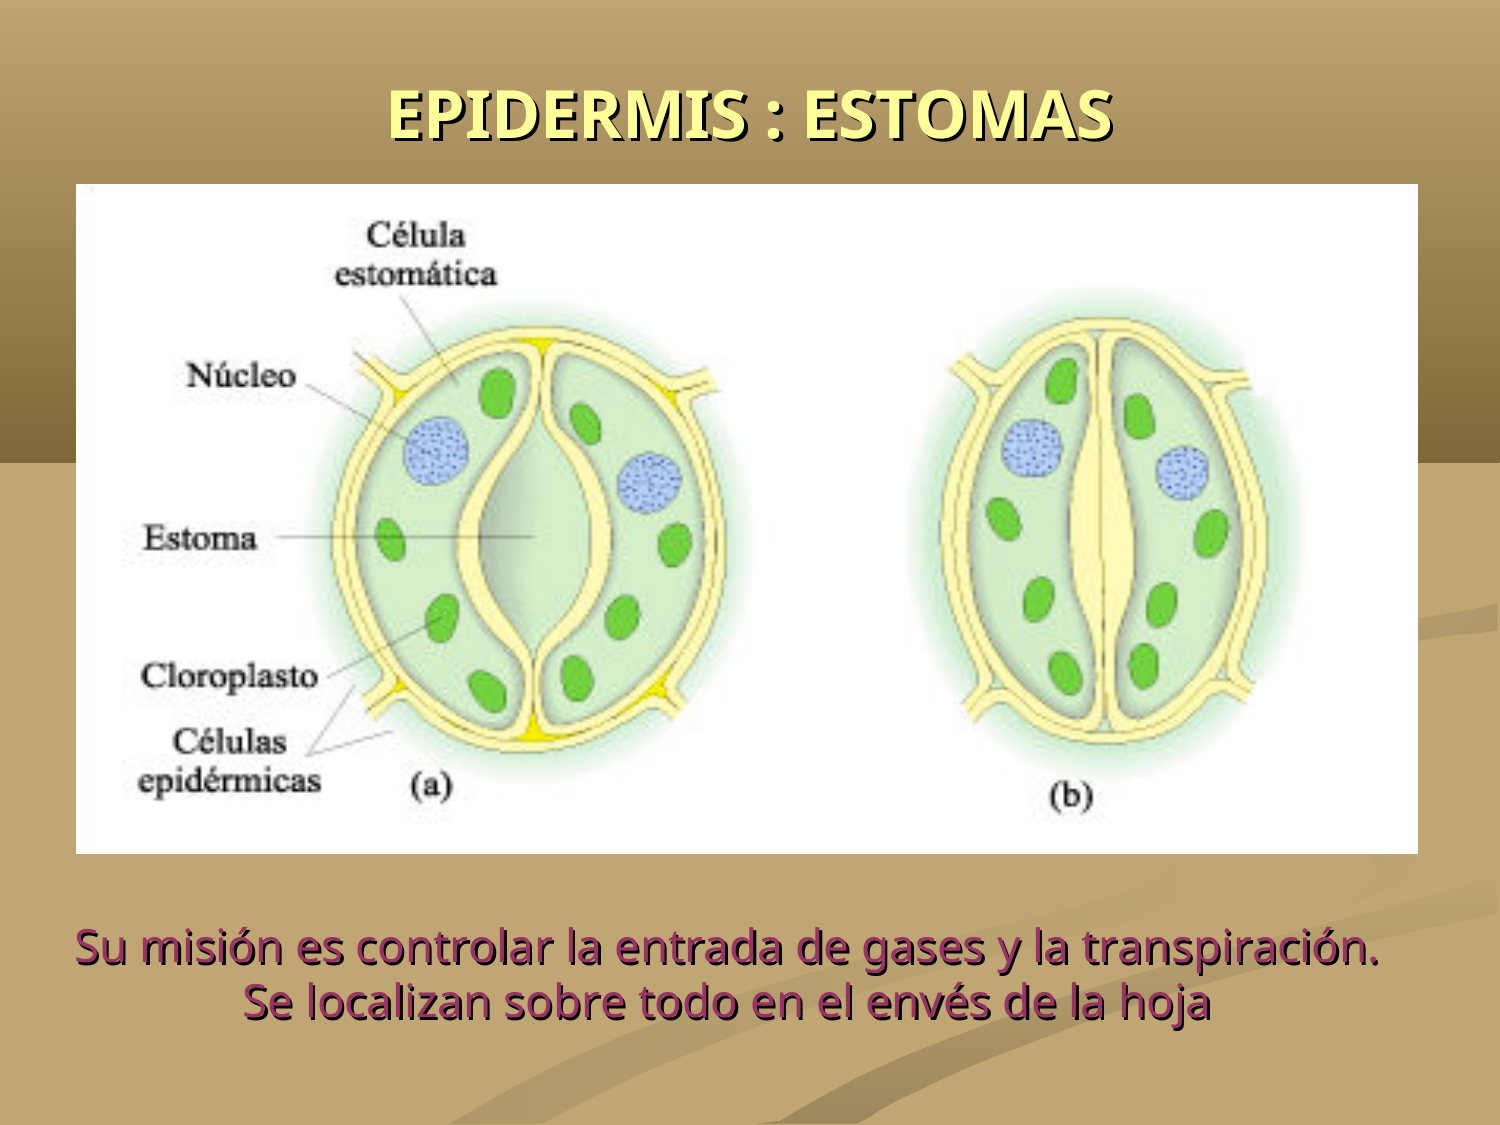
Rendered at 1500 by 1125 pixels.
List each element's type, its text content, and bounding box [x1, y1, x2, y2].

text_box [76, 184, 1418, 854]
text_box Su misión es controlar la entrada de gases y la transpiración. Se localizan sobre todo en el envés de la hoja [59, 909, 1396, 1035]
title EPIDERMIS : ESTOMAS [112, 42, 1388, 181]
